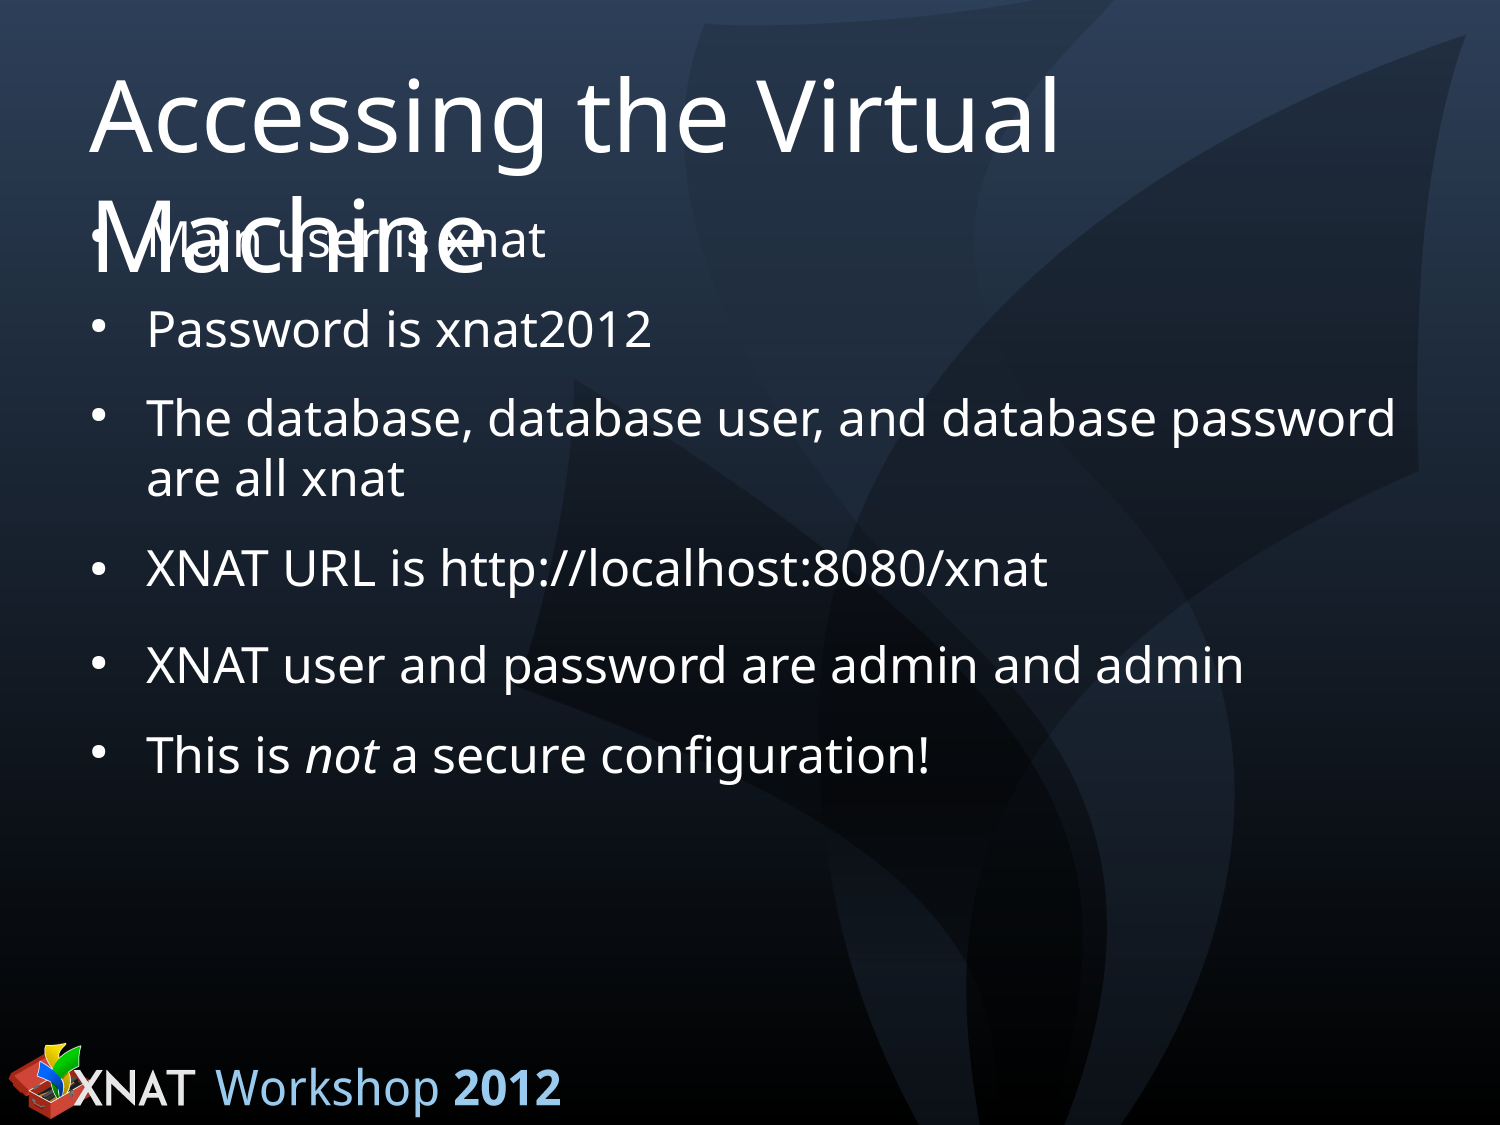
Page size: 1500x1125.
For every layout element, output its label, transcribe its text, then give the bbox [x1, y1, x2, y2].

picture [0, 0, 1500, 1125]
title Accessing the Virtual Machine [75, 45, 1425, 188]
list Main user is xnat Password is xnat2012 The database, database user, and database password are all xnat XNAT URL is http://localhost:8080/xnat XNAT user and password are admin and admin This is not a secure configuration! [75, 200, 1426, 976]
